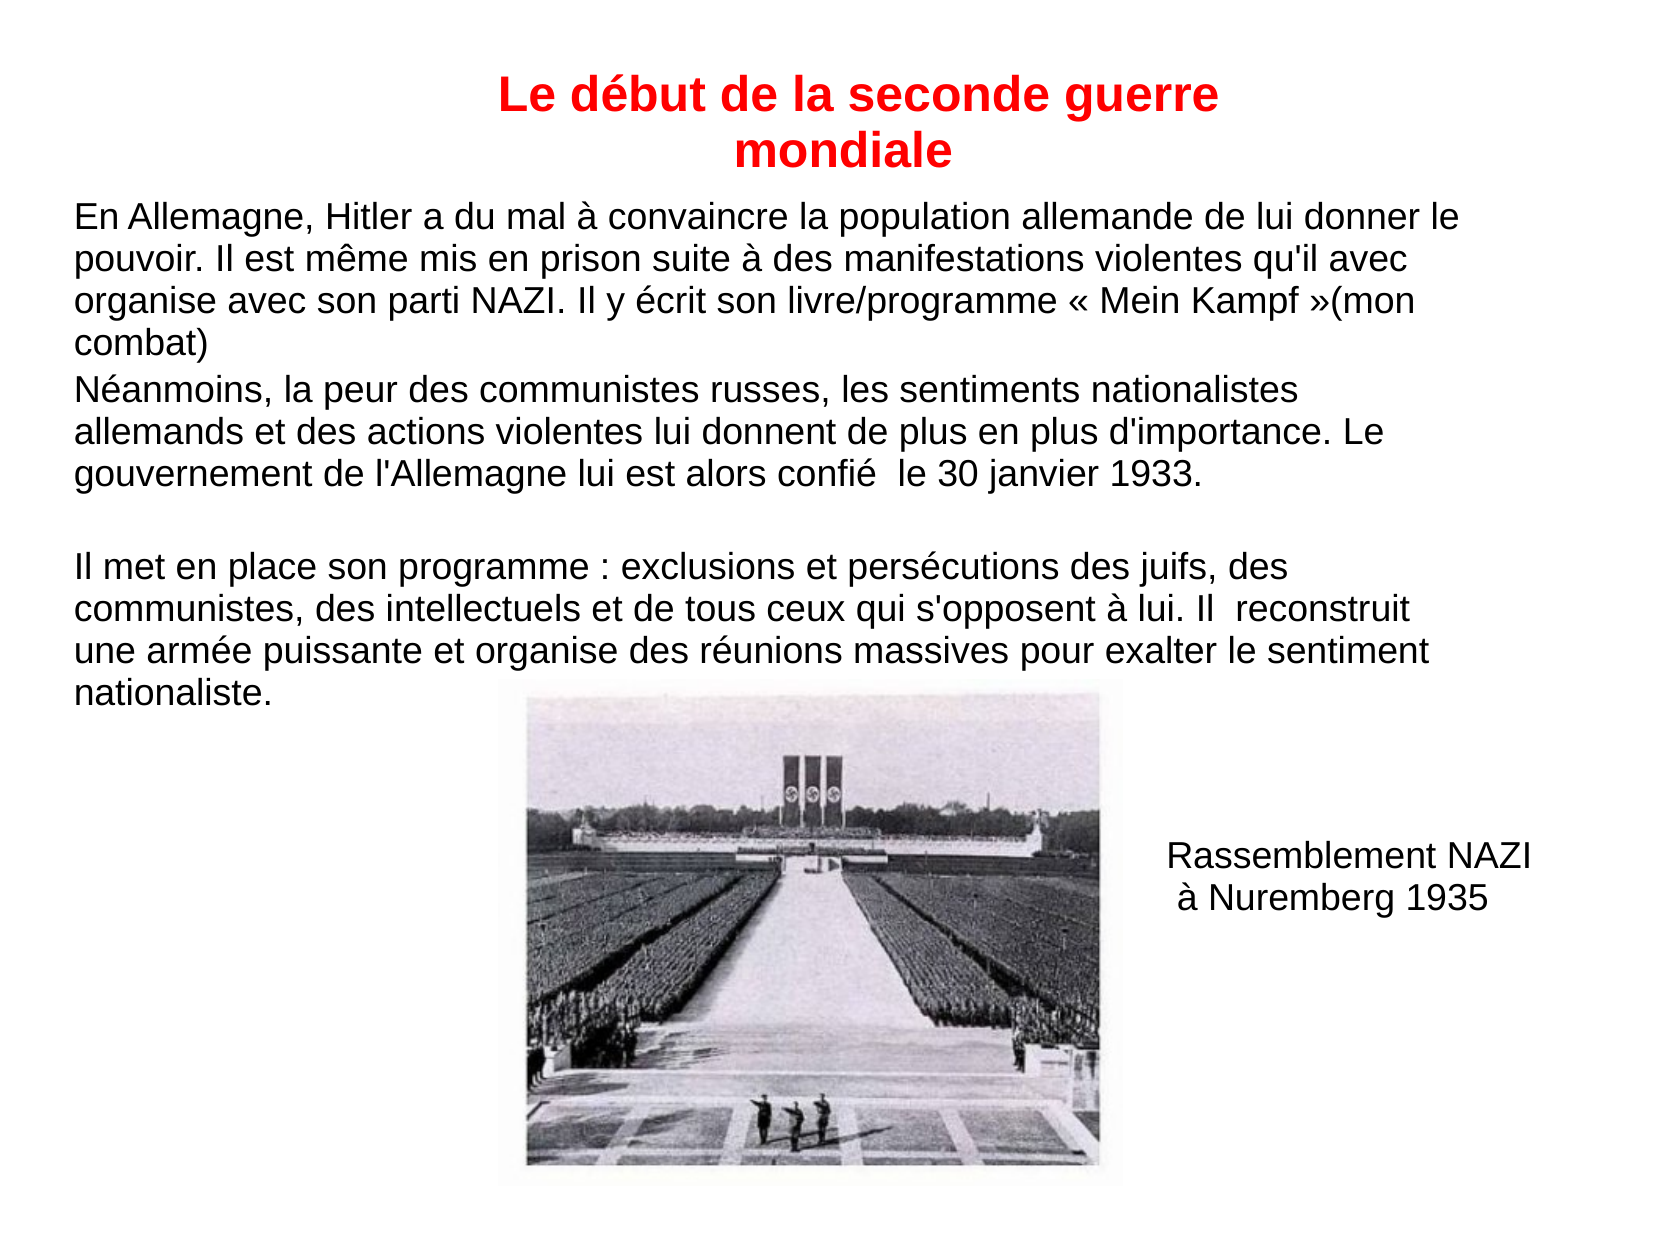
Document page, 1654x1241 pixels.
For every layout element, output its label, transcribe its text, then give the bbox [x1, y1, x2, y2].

text_box Néanmoins, la peur des communistes russes, les sentiments nationalistes allemands et des actions violentes lui donnent de plus en plus d'importance. Le gouvernement de l'Allemagne lui est alors confié le 30 janvier 1933. [59, 361, 1477, 502]
text_box Il met en place son programme : exclusions et persécutions des juifs, des communistes, des intellectuels et de tous ceux qui s'opposent à lui. Il reconstruit une armée puissante et organise des réunions massives pour exalter le sentiment nationaliste. [59, 538, 1447, 722]
text_box Le début de la seconde guerre mondiale [442, 59, 1276, 188]
text_box En Allemagne, Hitler a du mal à convaincre la population allemande de lui donner le pouvoir. Il est même mis en prison suite à des manifestations violentes qu'il avec organise avec son parti NAZI. Il y écrit son livre/programme « Mein Kampf »(mon combat) [59, 188, 1536, 414]
picture [498, 679, 1123, 1186]
text_box Rassemblement NAZI à Nuremberg 1935 [1151, 826, 1595, 926]
